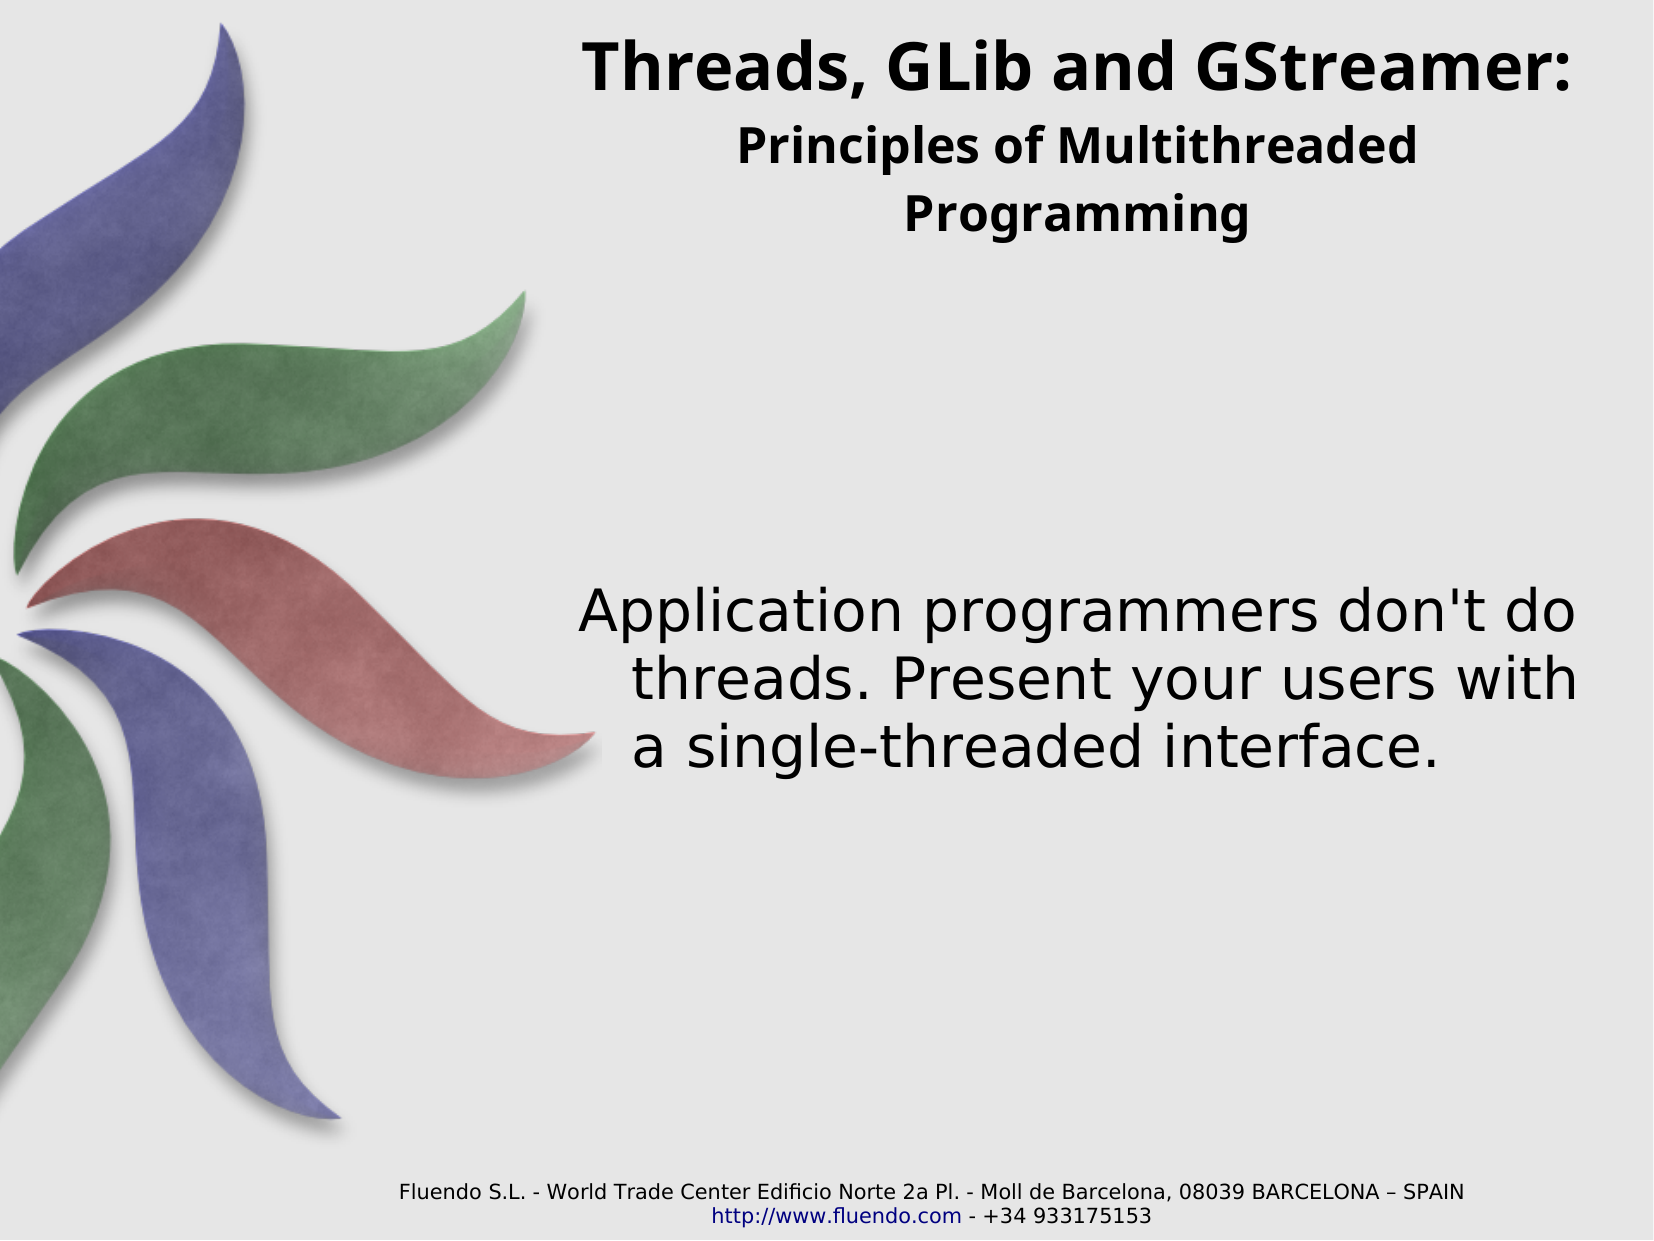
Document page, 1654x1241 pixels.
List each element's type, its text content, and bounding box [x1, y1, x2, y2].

picture [0, 1, 602, 1241]
list Application programmers don't do threads. Present your users with a single-threaded interface. [561, 236, 1595, 1123]
picture [597, 1189, 602, 1198]
title Threads, GLib and GStreamer: Principles of Multithreaded Programming [561, 59, 1595, 207]
